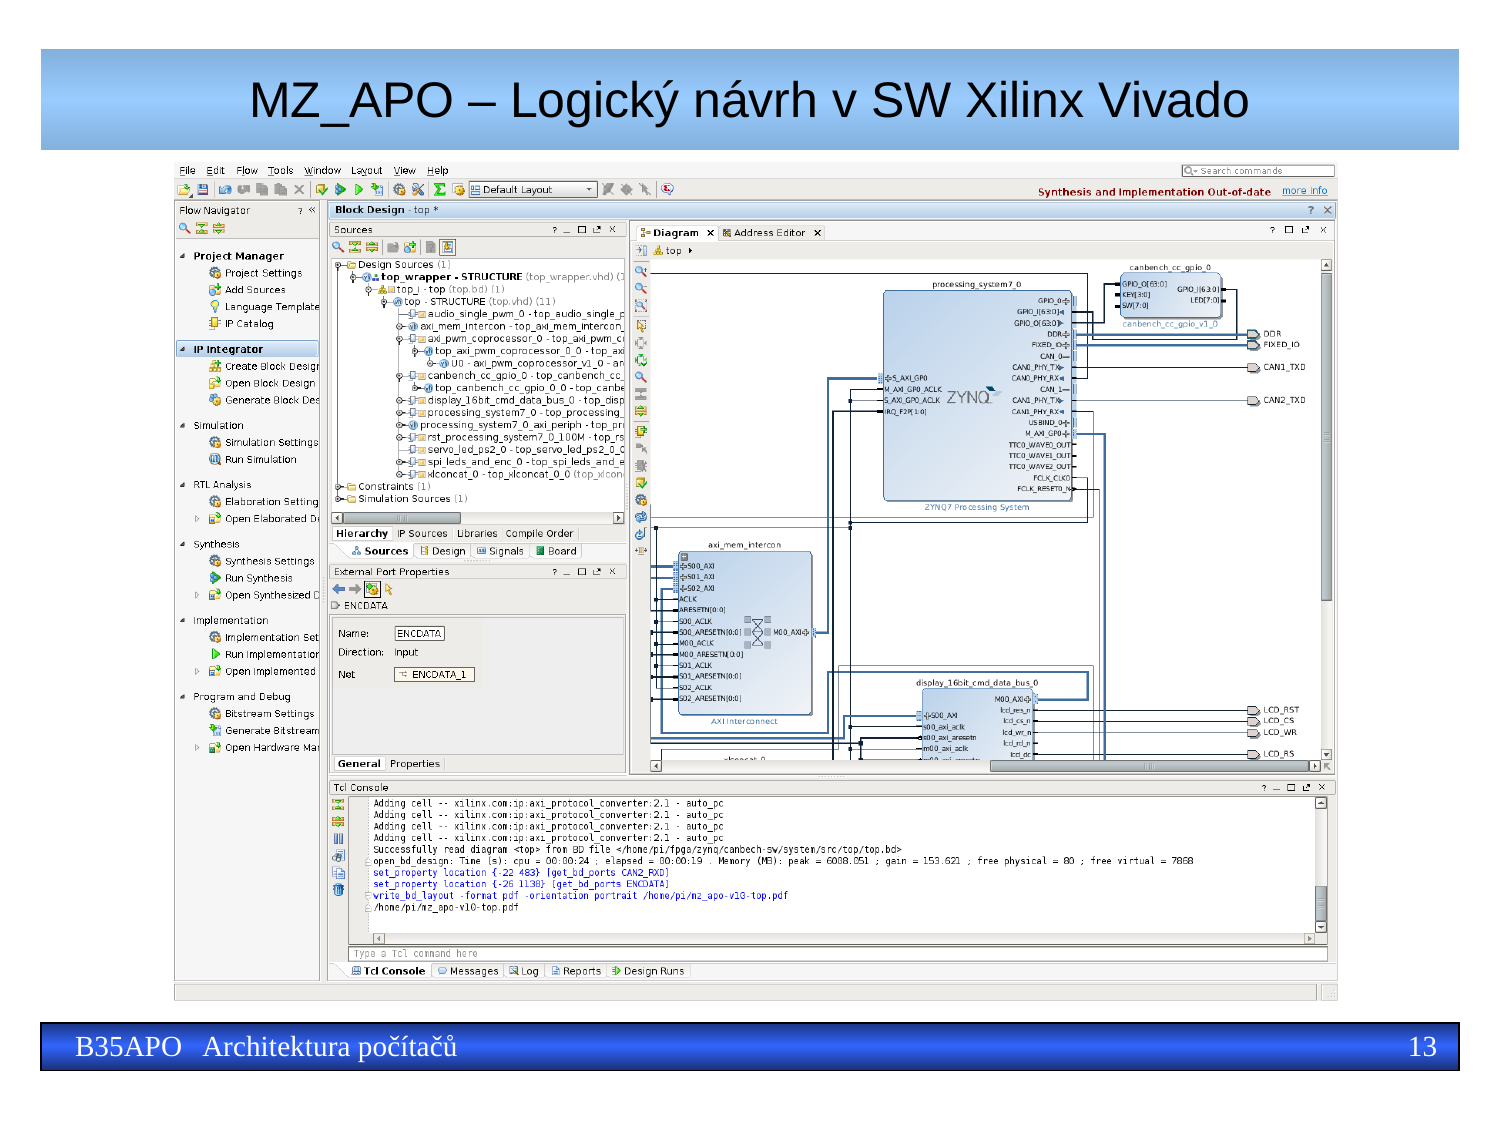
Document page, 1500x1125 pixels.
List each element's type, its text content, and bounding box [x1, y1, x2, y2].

picture [174, 162, 1338, 1001]
title MZ_APO – Logický návrh v SW Xilinx Vivado [41, 49, 1459, 150]
